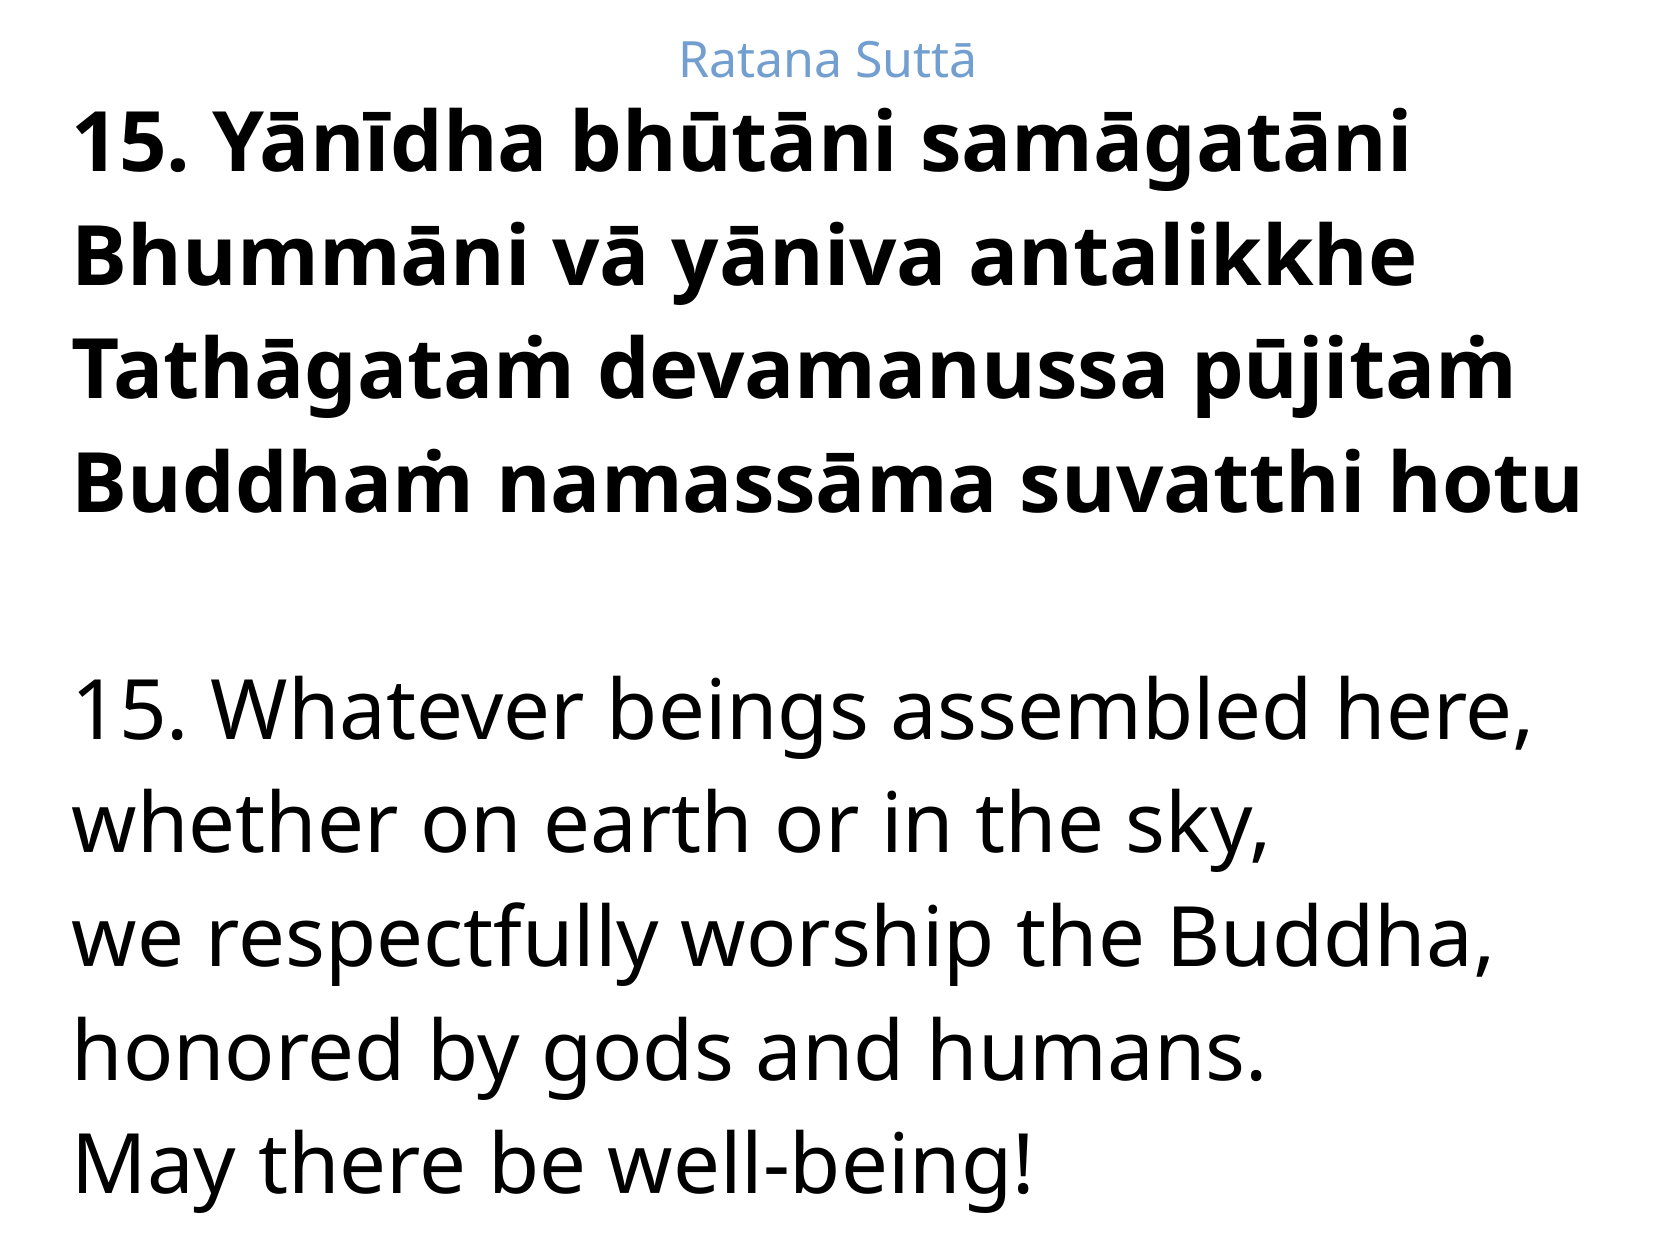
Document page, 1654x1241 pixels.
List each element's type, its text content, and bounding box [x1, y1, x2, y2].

text_box Ratana Suttā [0, 16, 1654, 97]
text_box 15. Yānīdha bhūtāni samāgatāni Bhummāni vā yāniva antalikkhe Tathāgataṁ devamanussa pūjitaṁ Buddhaṁ namassāma suvatthi hotu 15. Whatever beings assembled here, whether on earth or in the sky, we respectfully worship the Buddha, honored by gods and humans. May there be well-being! [71, 97, 1631, 1208]
